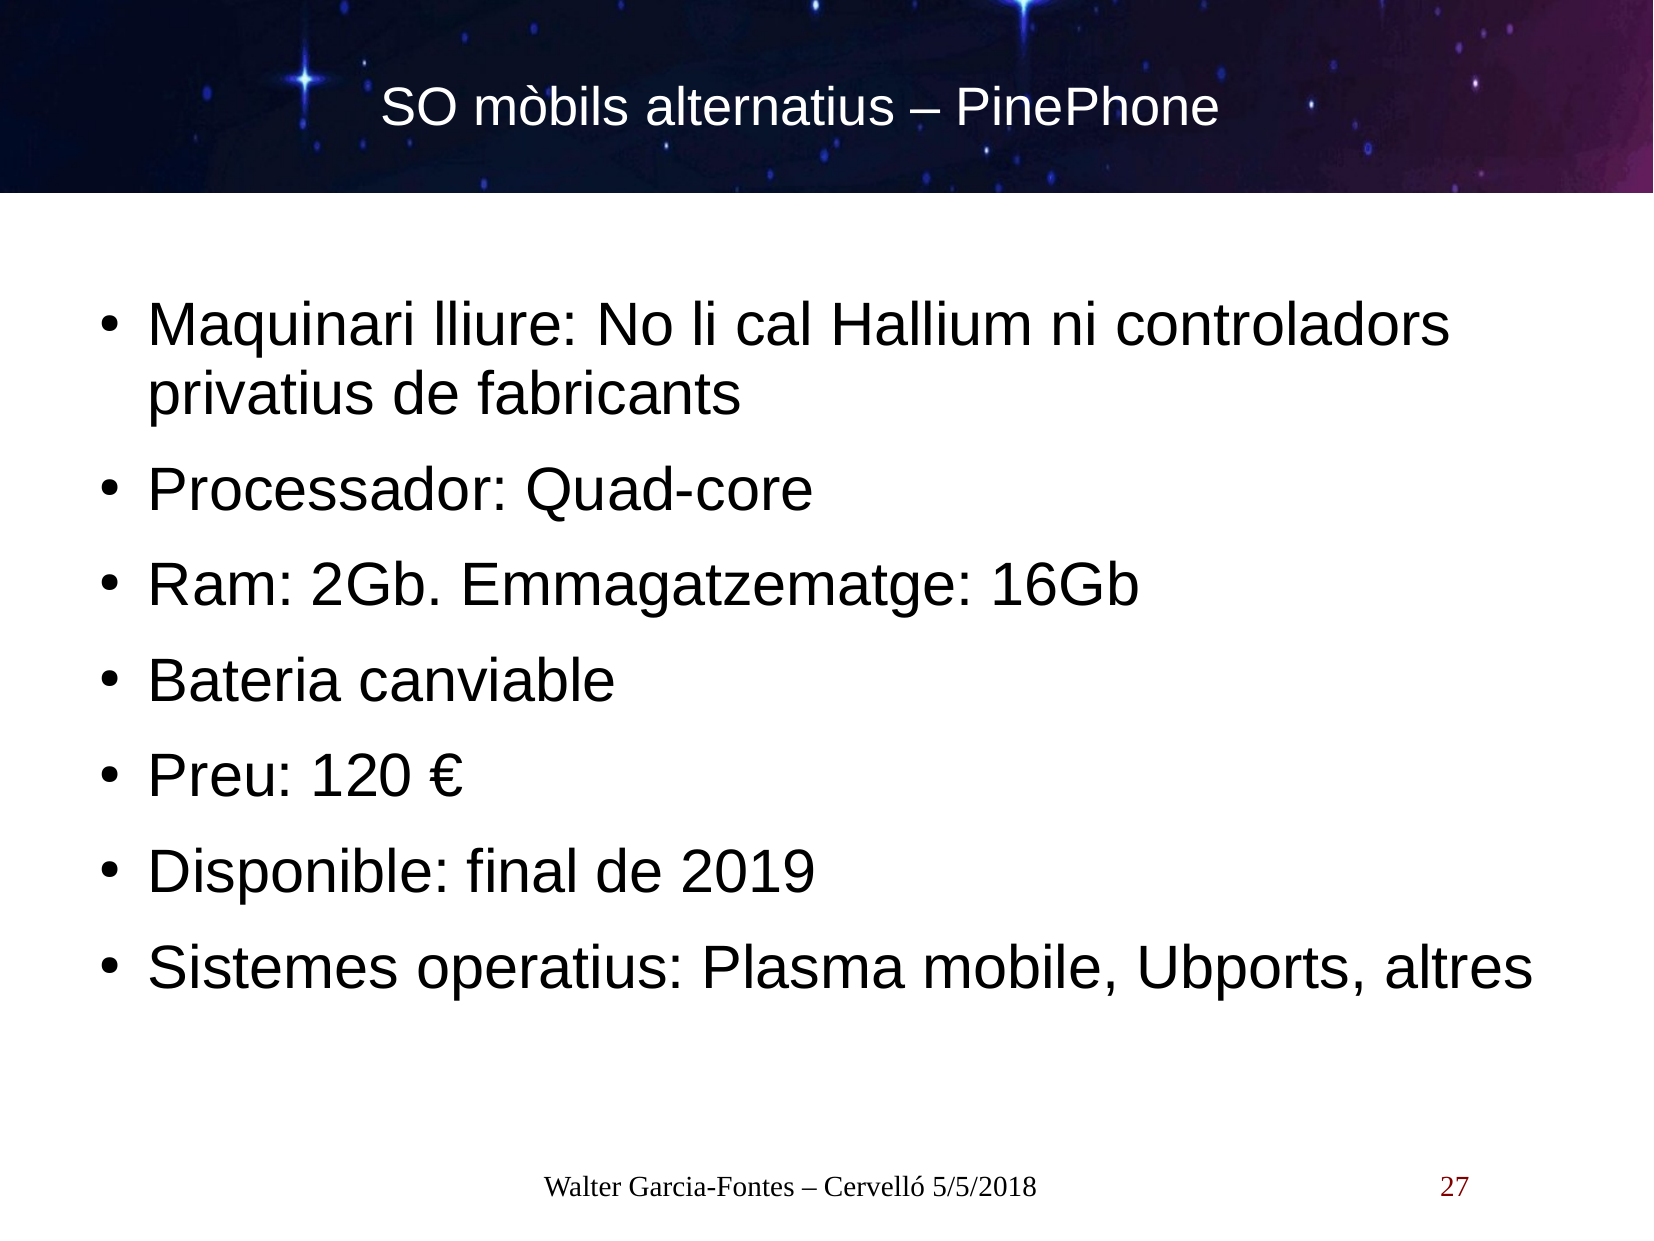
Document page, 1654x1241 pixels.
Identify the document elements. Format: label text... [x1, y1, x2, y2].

title SO mòbils alternatius – PinePhone [57, 2, 1546, 211]
list Maquinari lliure: No li cal Hallium ni controladors privatius de fabricants Processador: Quad-core Ram: 2Gb. Emmagatzematge: 16Gb Bateria canviable Preu: 120 € Disponible: final de 2019 Sistemes operatius: Plasma mobile, Ubports, altres [82, 290, 1571, 1010]
picture [0, 0, 1653, 193]
